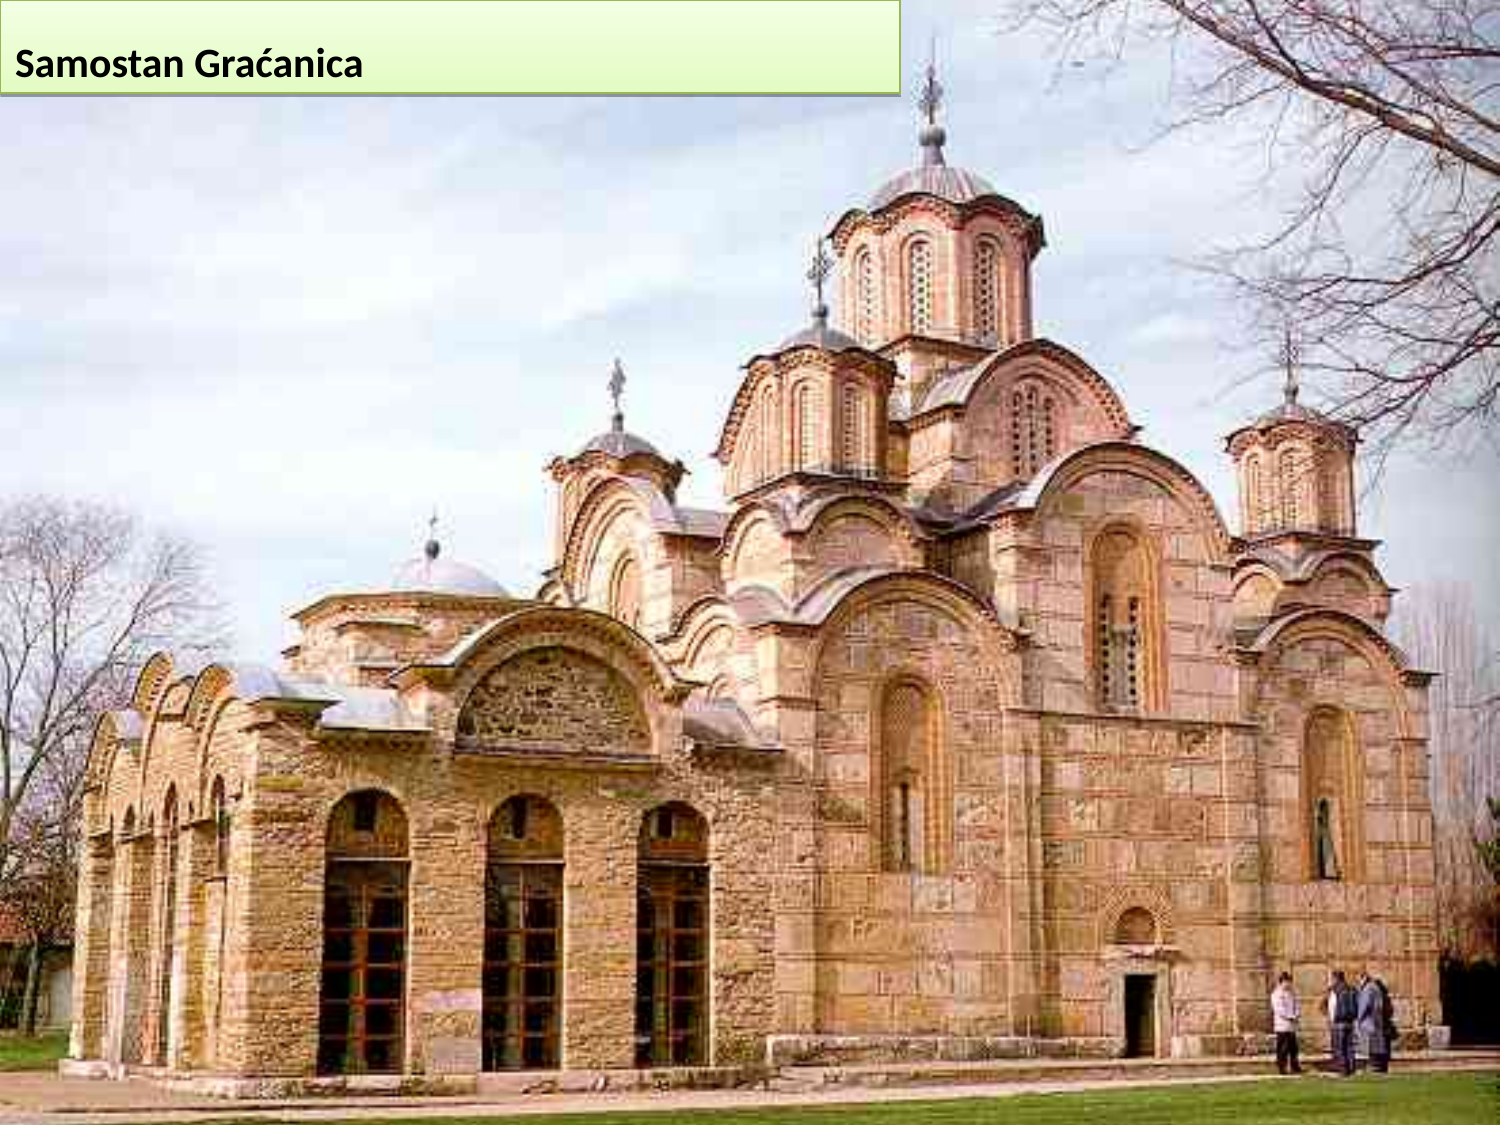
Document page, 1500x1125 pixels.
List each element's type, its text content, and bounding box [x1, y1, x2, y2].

picture [0, 0, 1500, 1125]
title Samostan Graćanica [0, 0, 900, 93]
